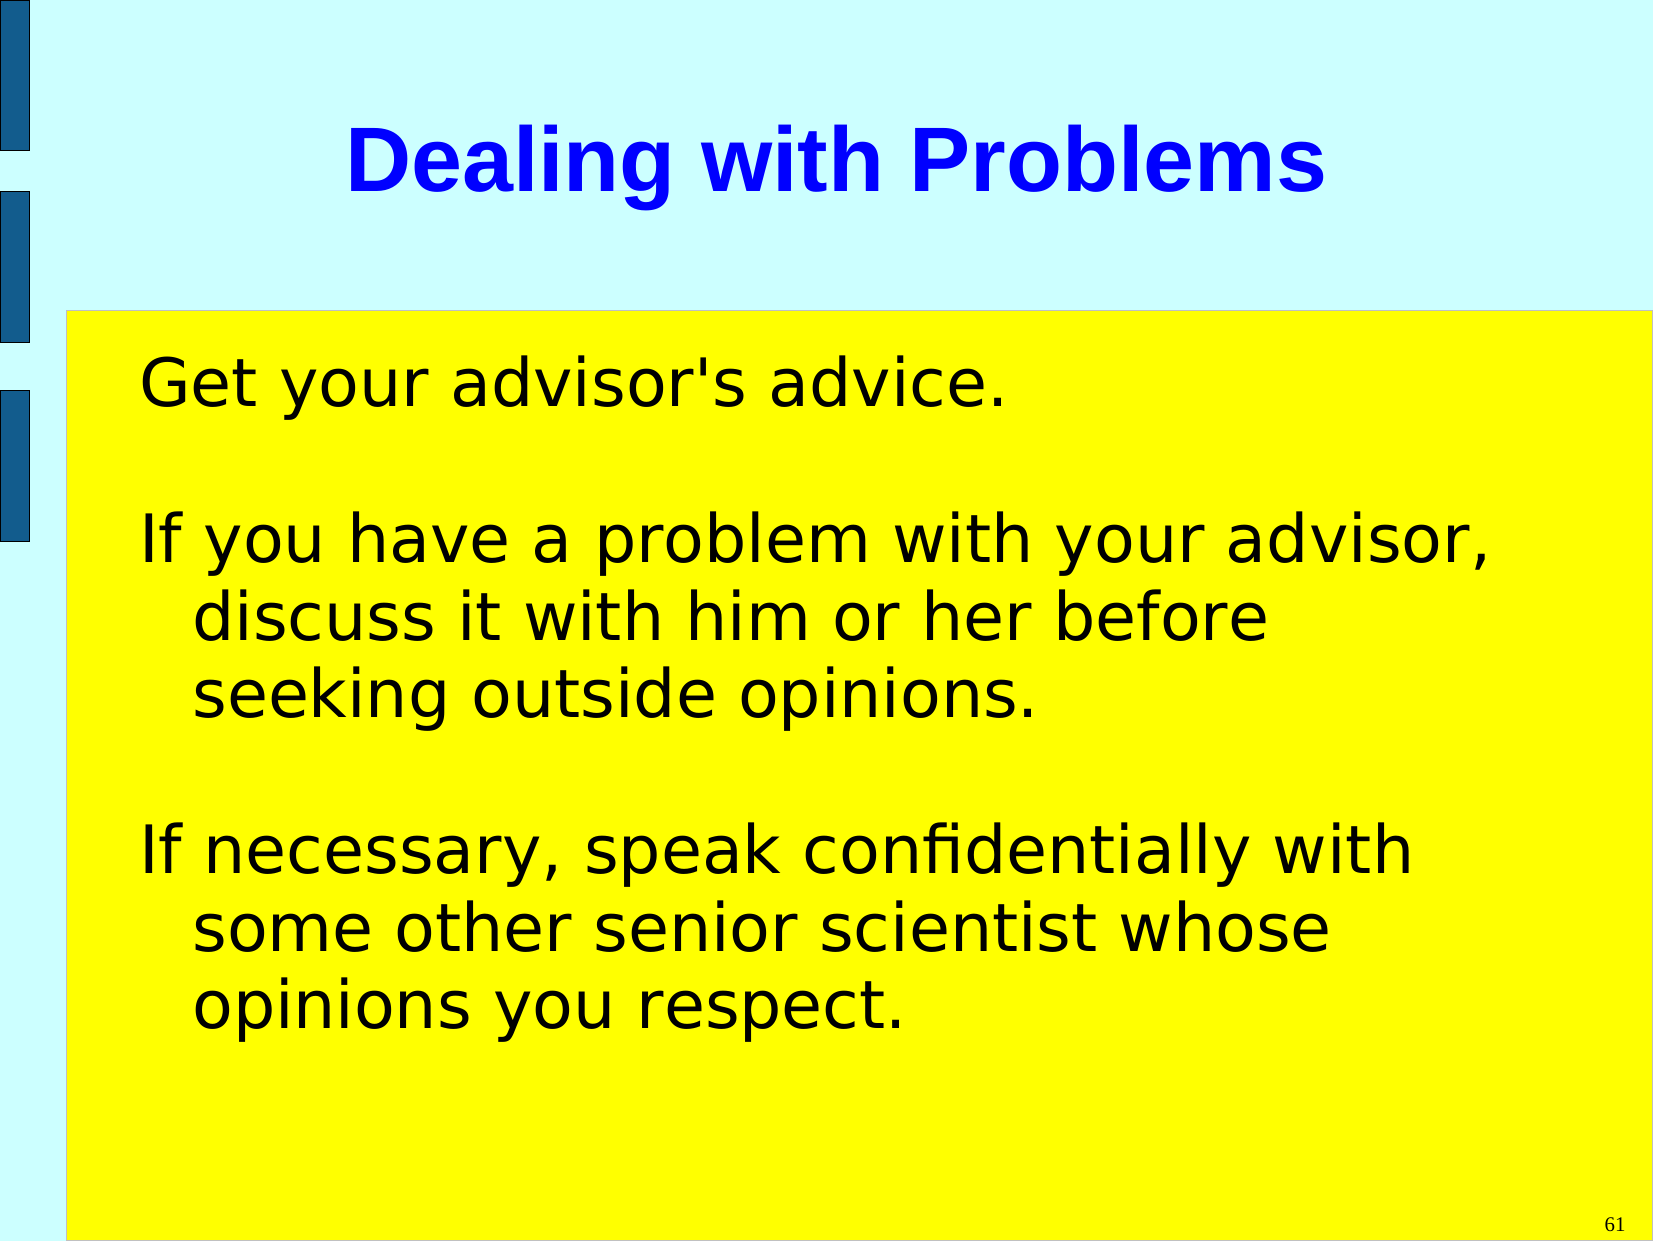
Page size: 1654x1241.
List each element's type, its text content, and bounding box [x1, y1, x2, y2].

title Dealing with Problems [49, 55, 1624, 263]
list Get your advisor's advice. If you have a problem with your advisor, discuss it with him or her before seeking outside opinions. If necessary, speak confidentially with some other senior scientist whose opinions you respect. [121, 344, 1534, 1127]
